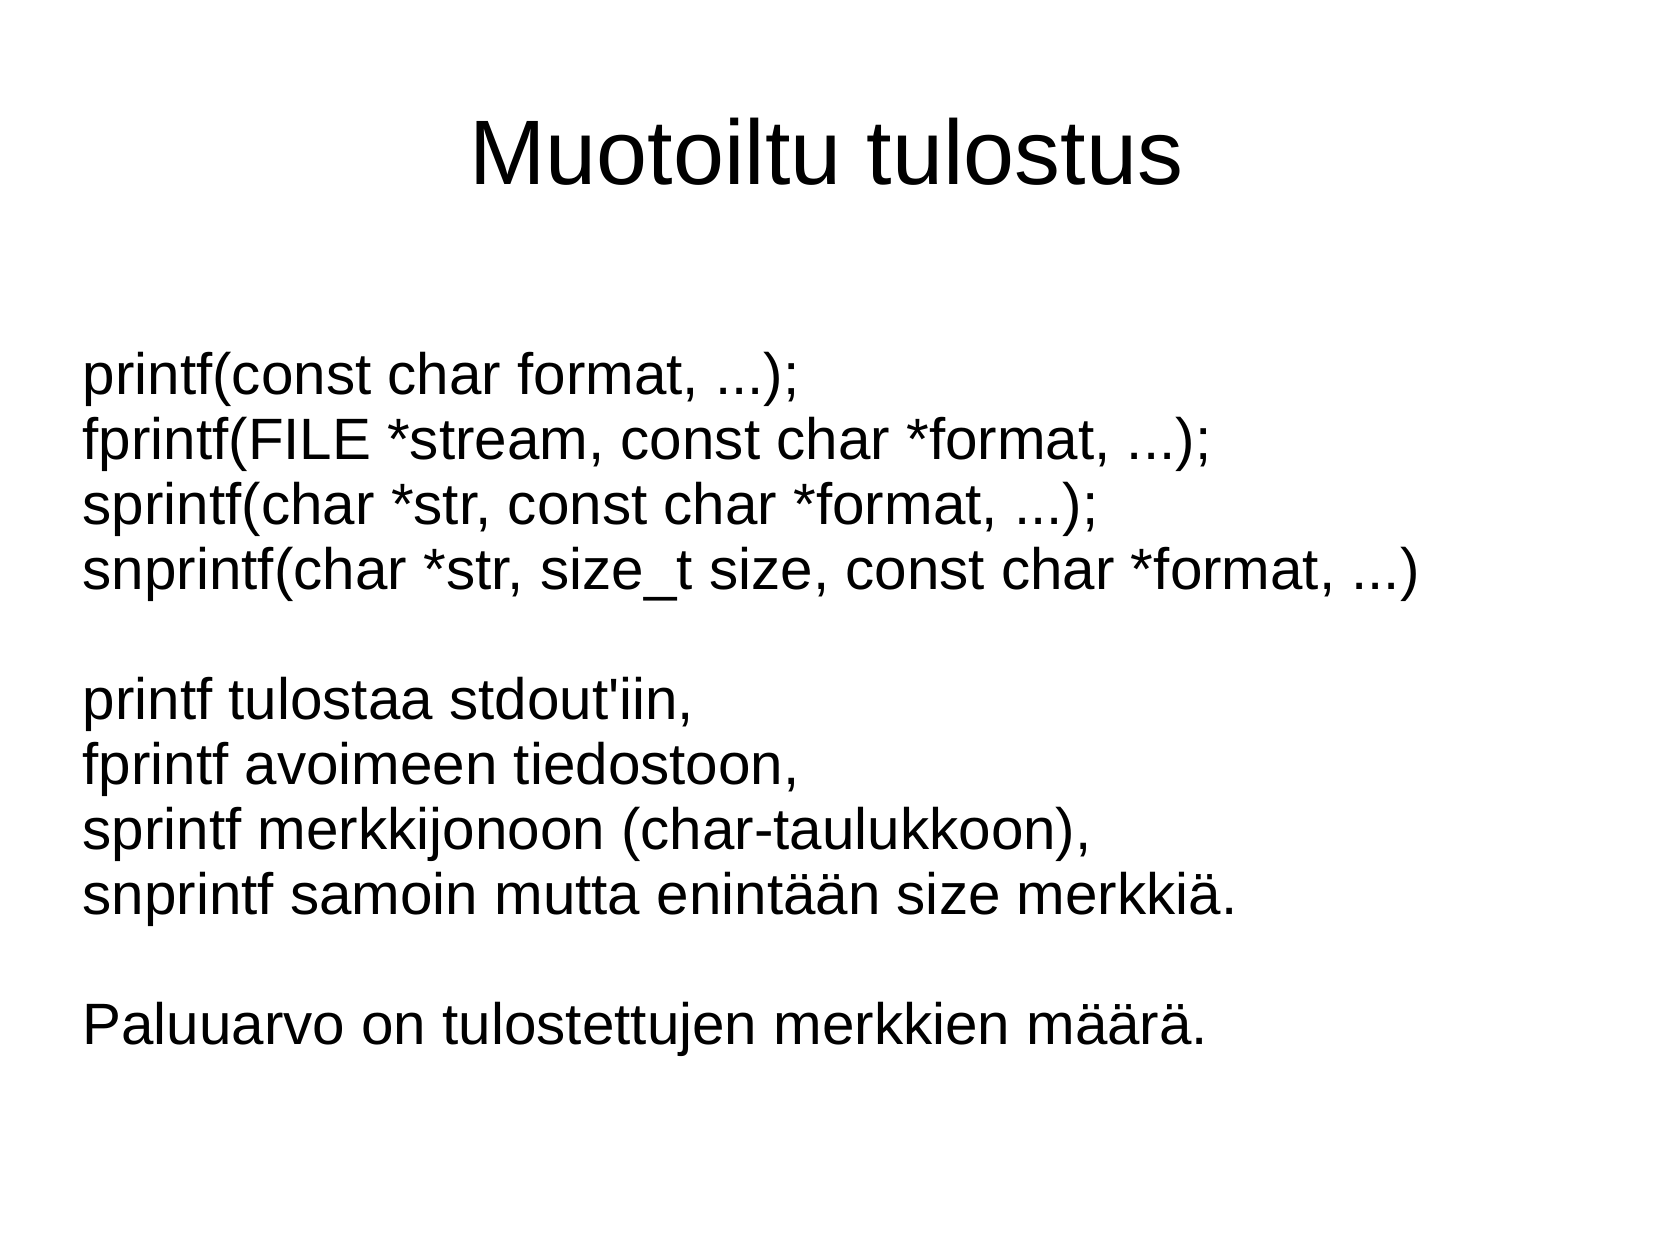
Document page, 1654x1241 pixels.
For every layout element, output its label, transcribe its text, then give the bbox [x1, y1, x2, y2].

title Muotoiltu tulostus [82, 56, 1571, 250]
subtitle printf(const char format, ...); fprintf(FILE *stream, const char *format, ...); sprintf(char *str, const char *format, ...); snprintf(char *str, size_t size, const char *format, ...) printf tulostaa stdout'iin, fprintf avoimeen tiedostoon, sprintf merkkijonoon (char-taulukkoon), snprintf samoin mutta enintään size merkkiä. Paluuarvo on tulostettujen merkkien määrä. [82, 297, 1571, 1102]
